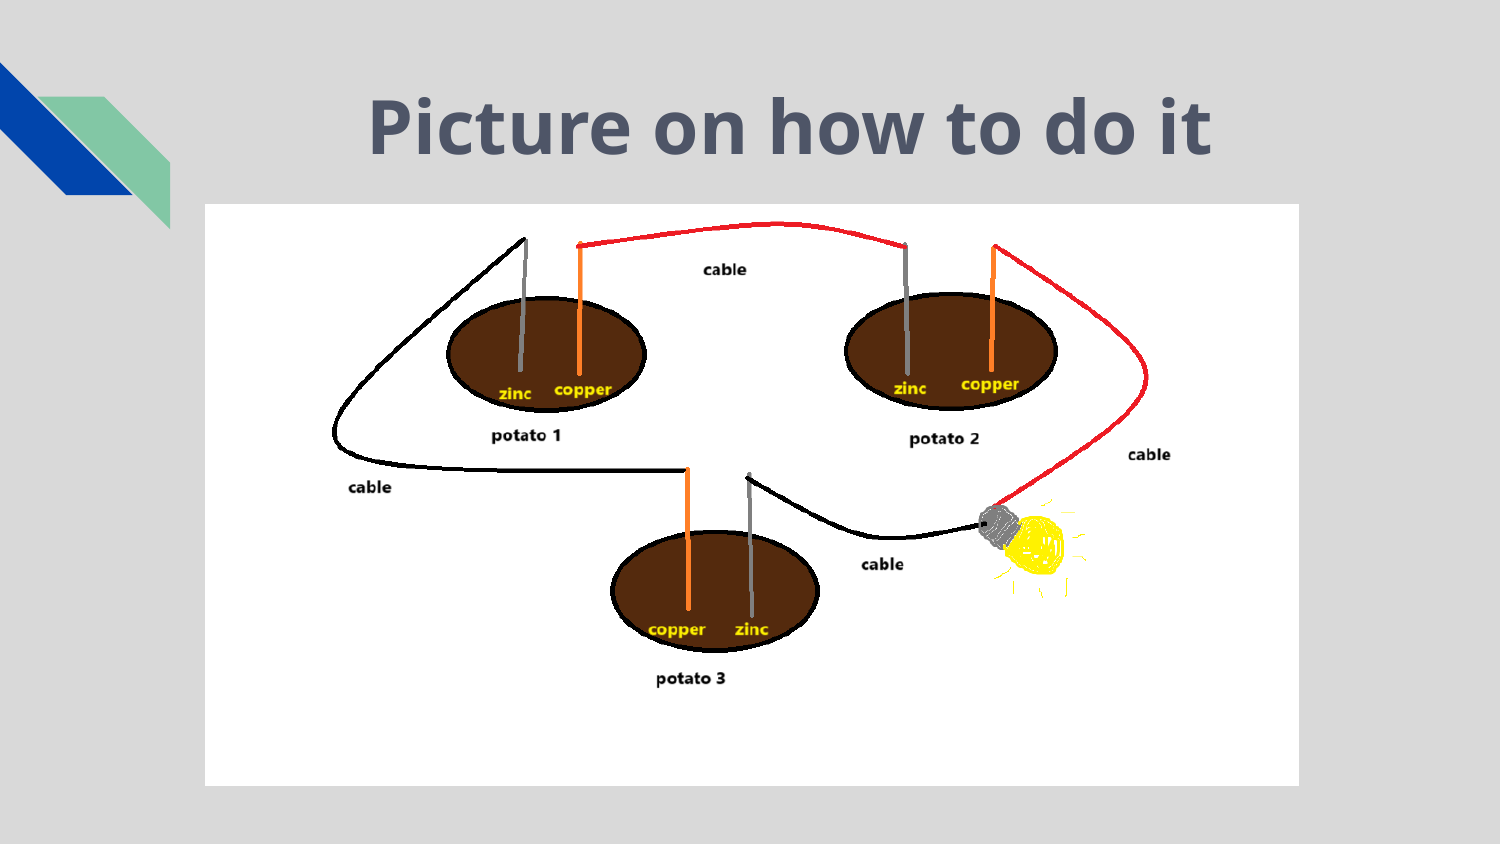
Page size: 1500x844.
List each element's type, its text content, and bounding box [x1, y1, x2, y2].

picture [205, 204, 1299, 786]
title Picture on how to do it [212, 64, 1368, 215]
